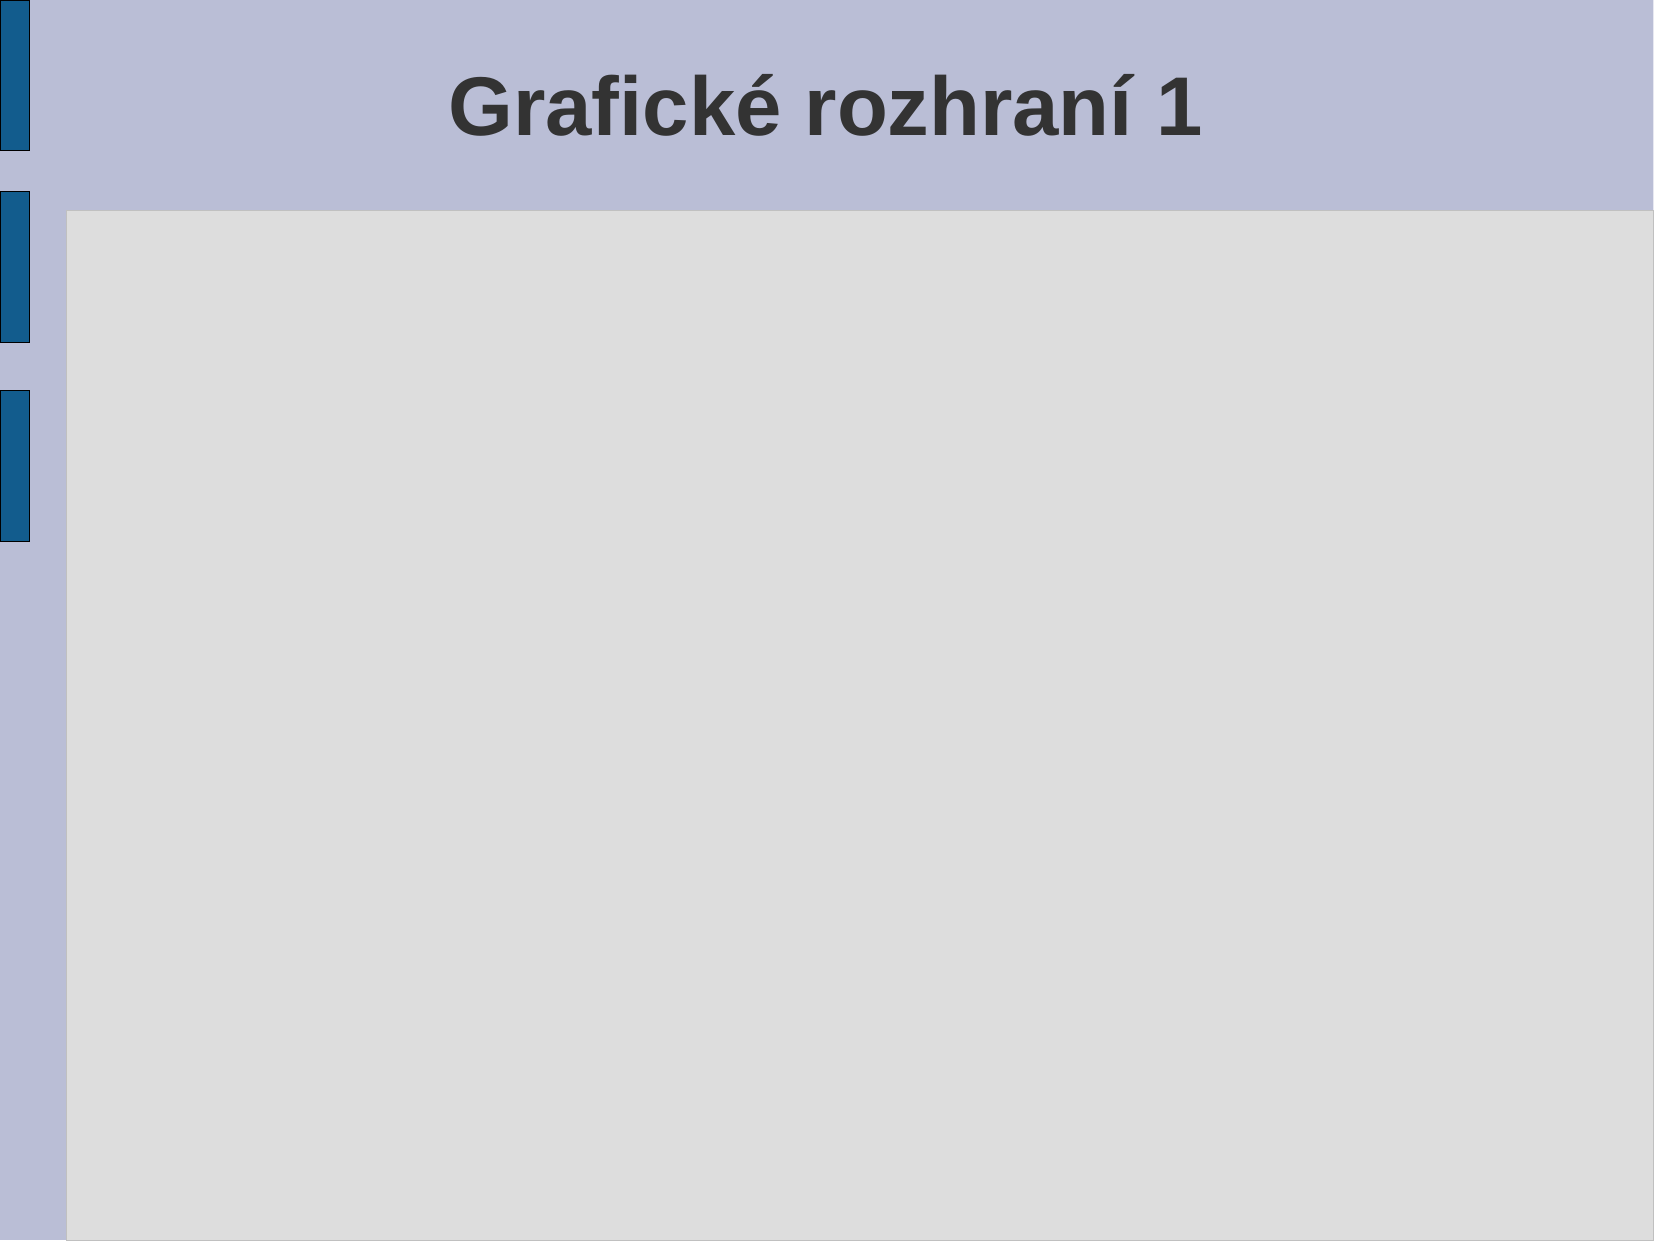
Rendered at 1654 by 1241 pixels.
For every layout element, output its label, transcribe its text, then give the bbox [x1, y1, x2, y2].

title Grafické rozhraní 1 [120, 17, 1533, 196]
